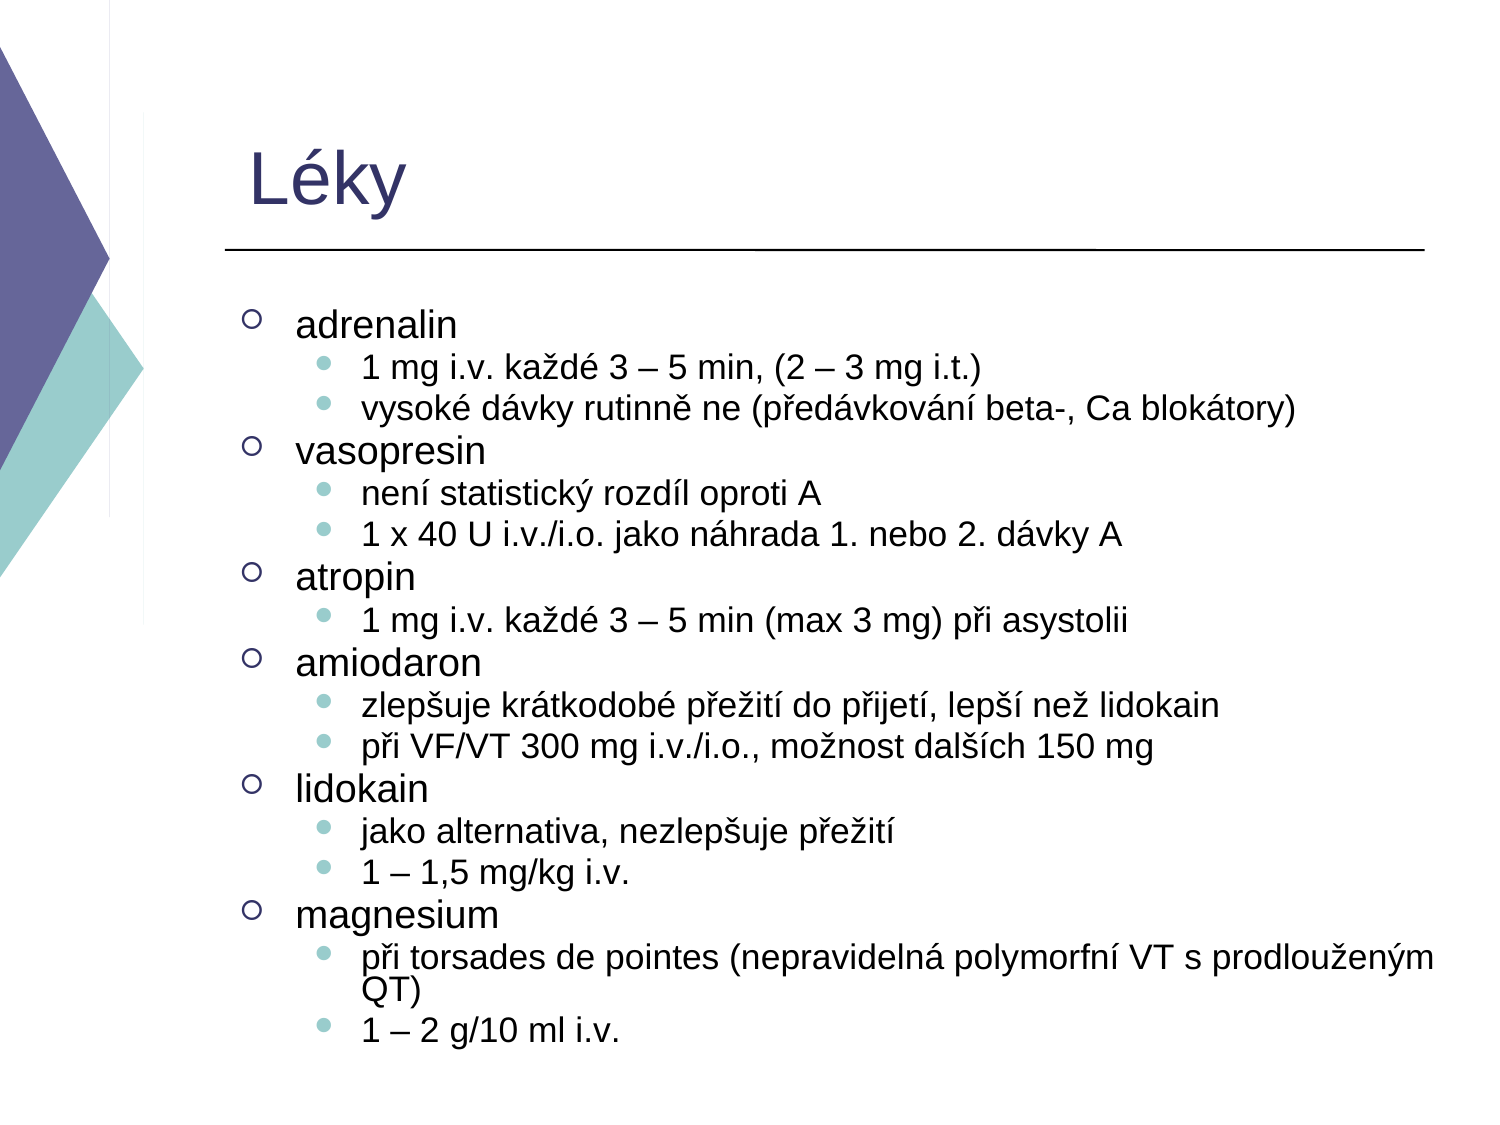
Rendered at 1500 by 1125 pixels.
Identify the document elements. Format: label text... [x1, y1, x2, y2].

list adrenalin 1 mg i.v. každé 3 – 5 min, (2 – 3 mg i.t.) vysoké dávky rutinně ne (předávkování beta-, Ca blokátory) vasopresin není statistický rozdíl oproti A 1 x 40 U i.v./i.o. jako náhrada 1. nebo 2. dávky A atropin 1 mg i.v. každé 3 – 5 min (max 3 mg) při asystolii amiodaron zlepšuje krátkodobé přežití do přijetí, lepší než lidokain při VF/VT 300 mg i.v./i.o., možnost dalších 150 mg lidokain jako alternativa, nezlepšuje přežití 1 – 1,5 mg/kg i.v. magnesium při torsades de pointes (nepravidelná polymorfní VT s prodlouženým QT) 1 – 2 g/10 ml i.v. [224, 302, 1500, 1125]
title Léky [233, 58, 1416, 228]
